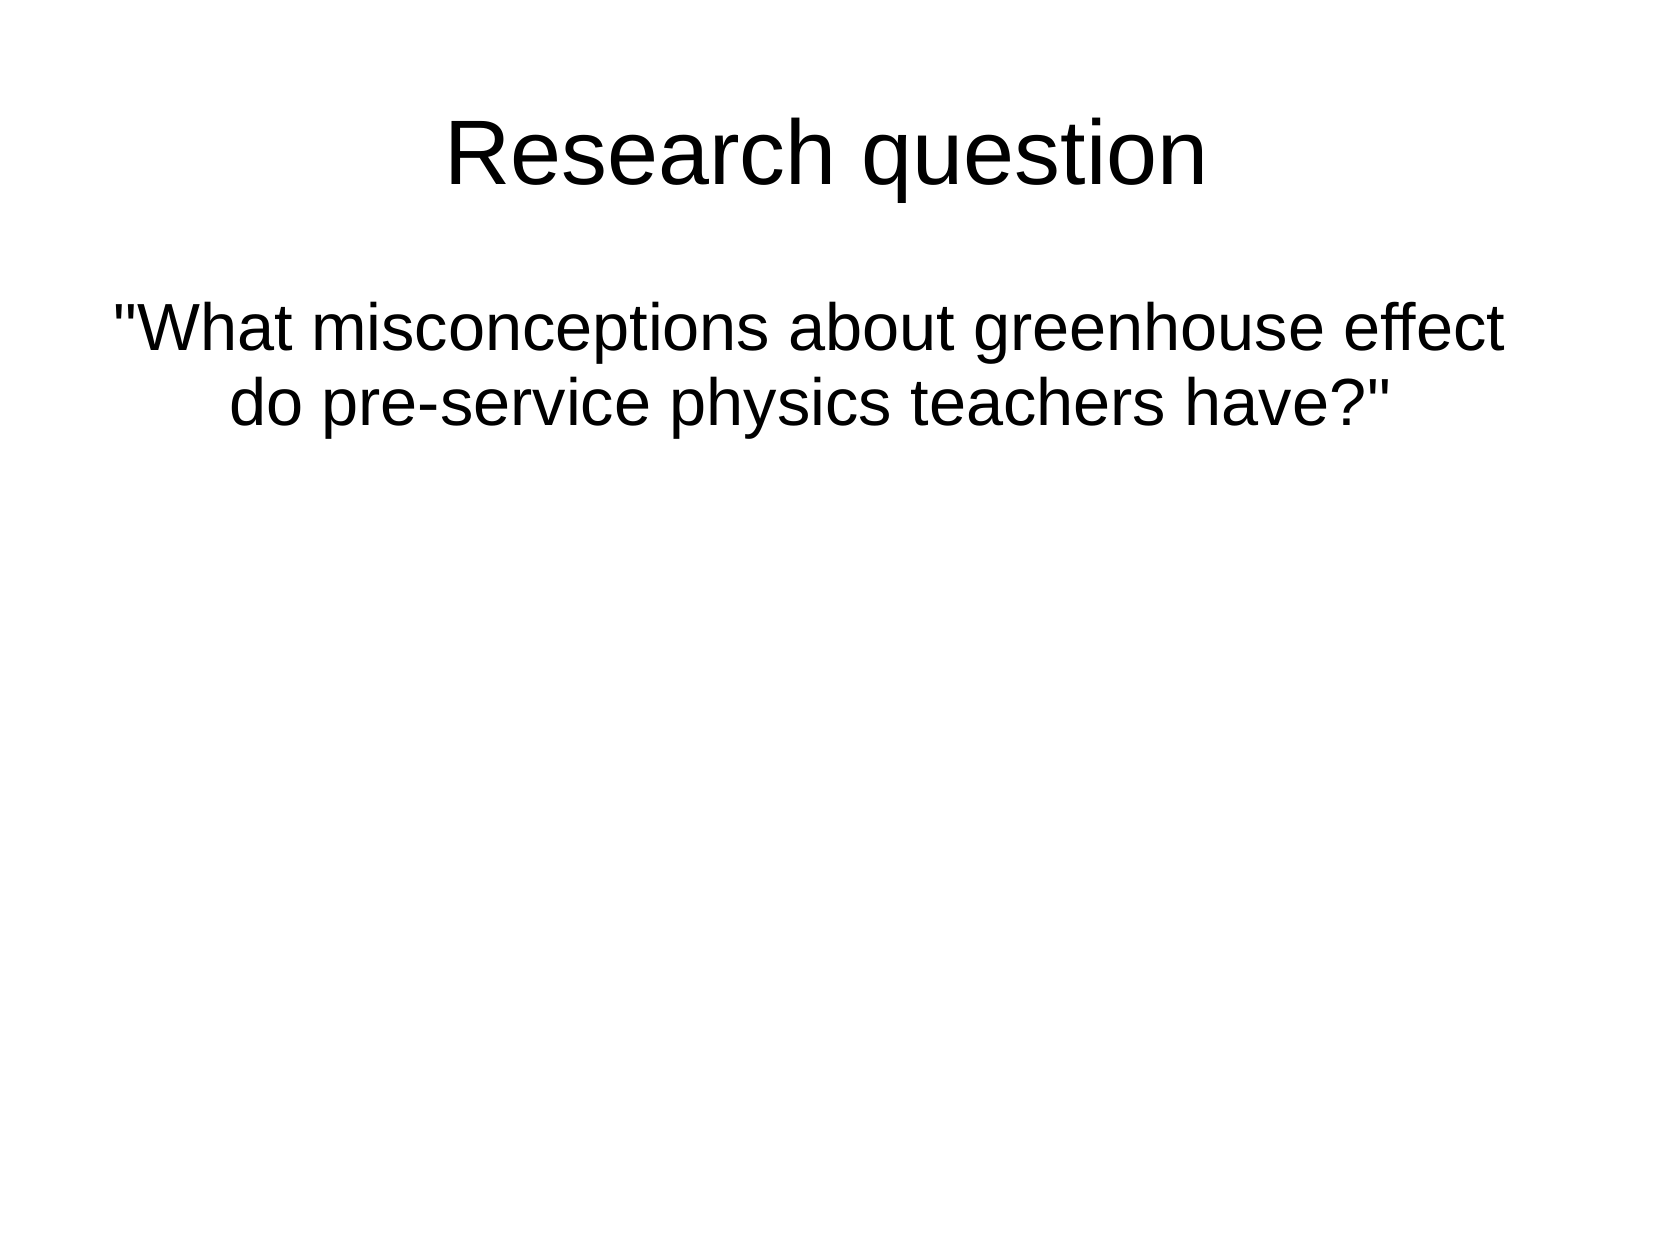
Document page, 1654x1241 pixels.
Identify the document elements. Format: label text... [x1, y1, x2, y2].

list "What misconceptions about greenhouse effect do pre-service physics teachers have?" [82, 290, 1538, 1010]
title Research question [82, 49, 1571, 257]
